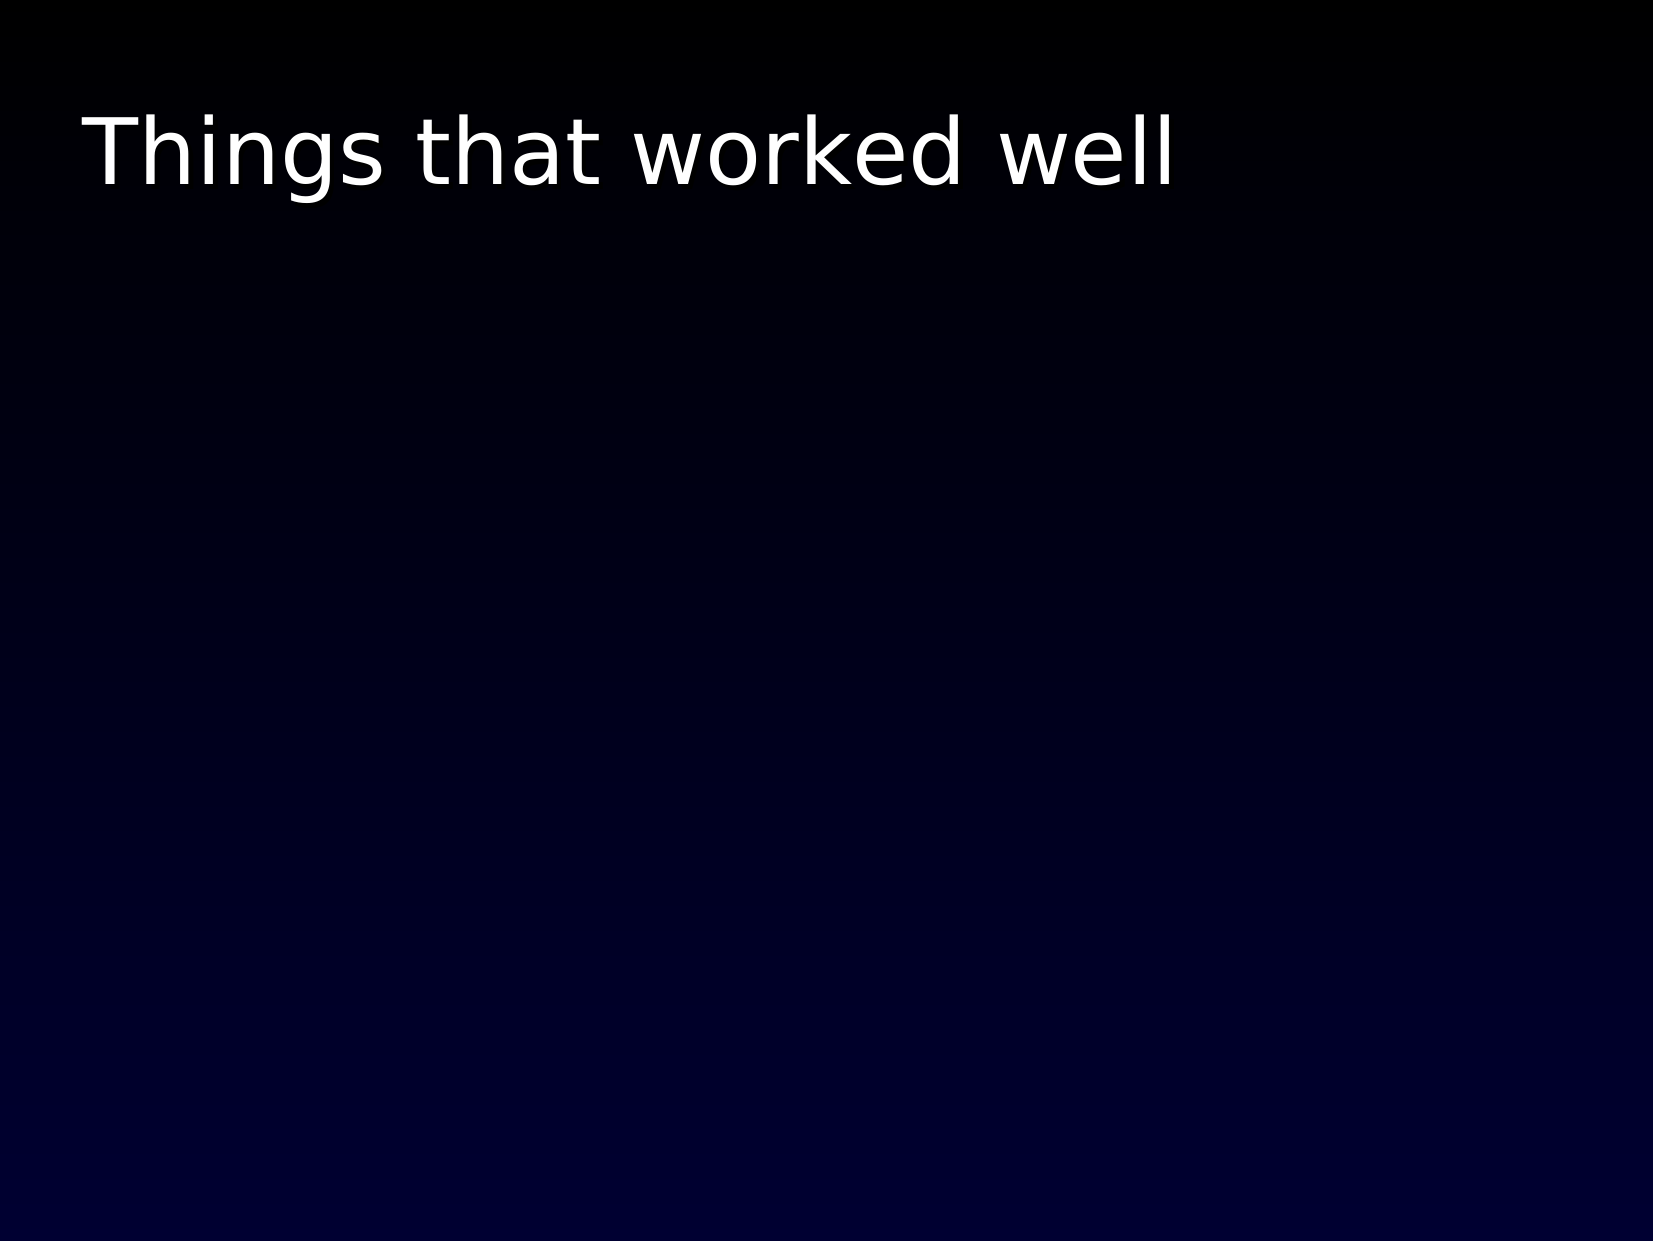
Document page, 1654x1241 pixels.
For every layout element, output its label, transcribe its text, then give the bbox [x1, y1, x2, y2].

title Things that worked well [82, 49, 1571, 257]
